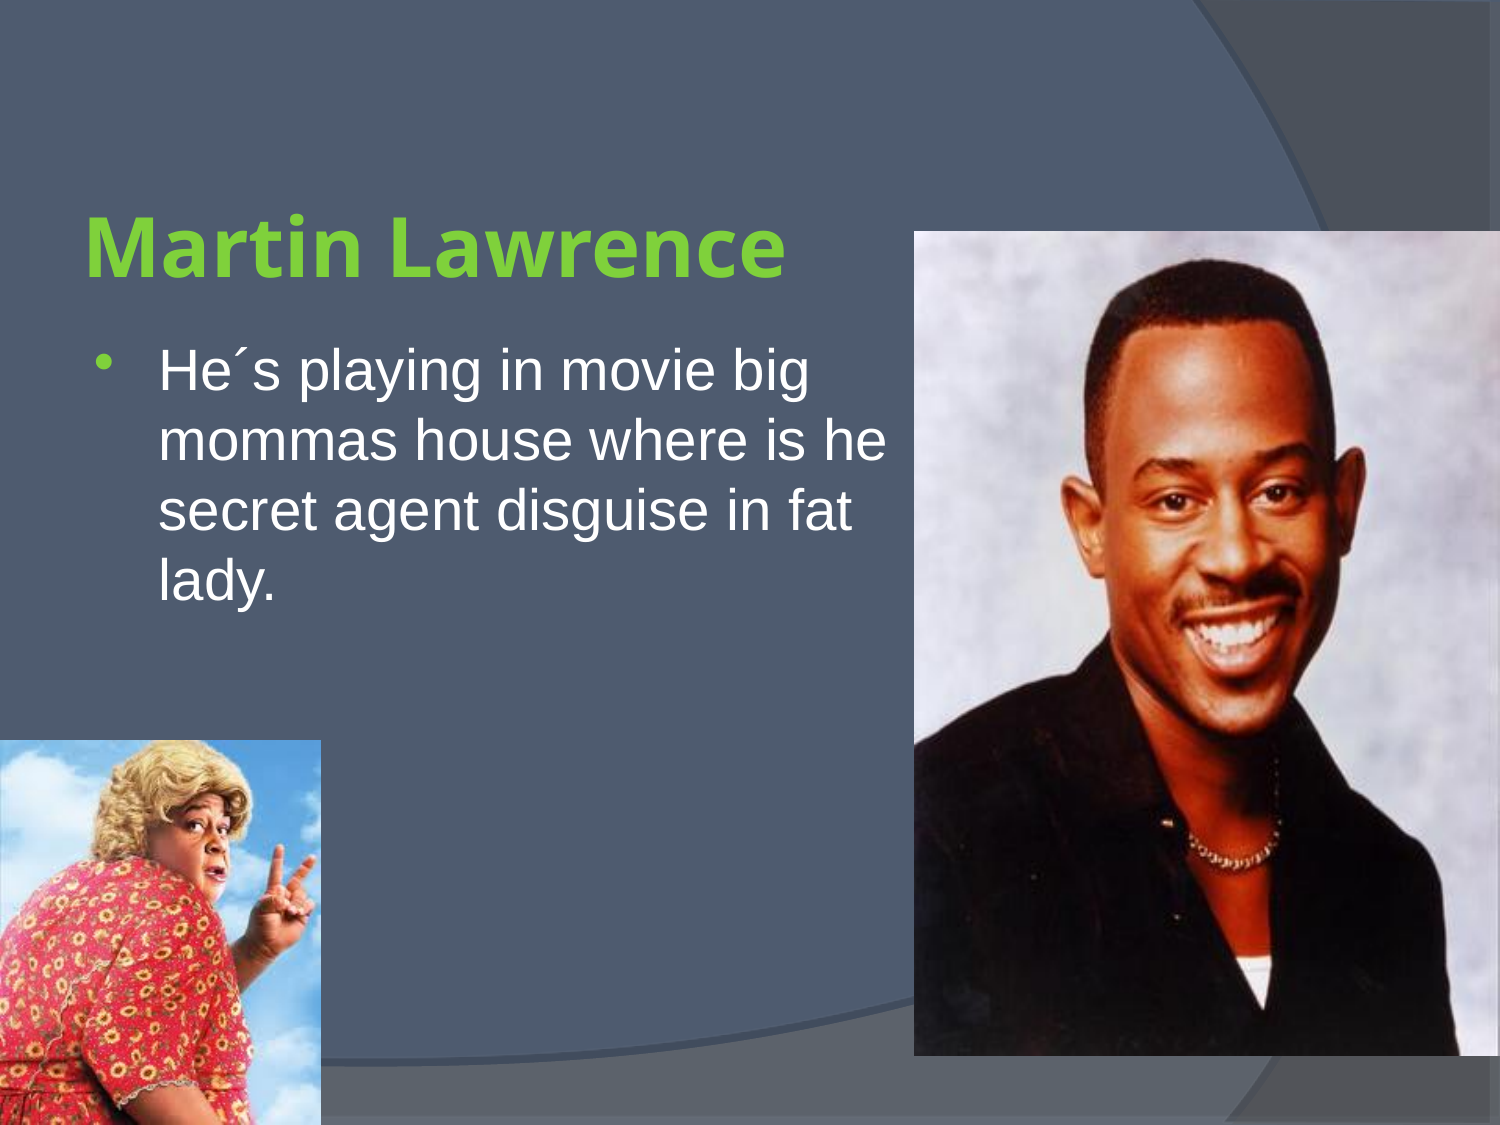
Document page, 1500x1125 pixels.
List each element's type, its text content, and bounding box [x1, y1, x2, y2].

picture [0, 740, 321, 1125]
list He´s playing in movie big mommas house where is he secret agent disguise in fat lady. [75, 324, 914, 950]
picture [914, 231, 1500, 1056]
title Martin Lawrence [75, 194, 857, 315]
